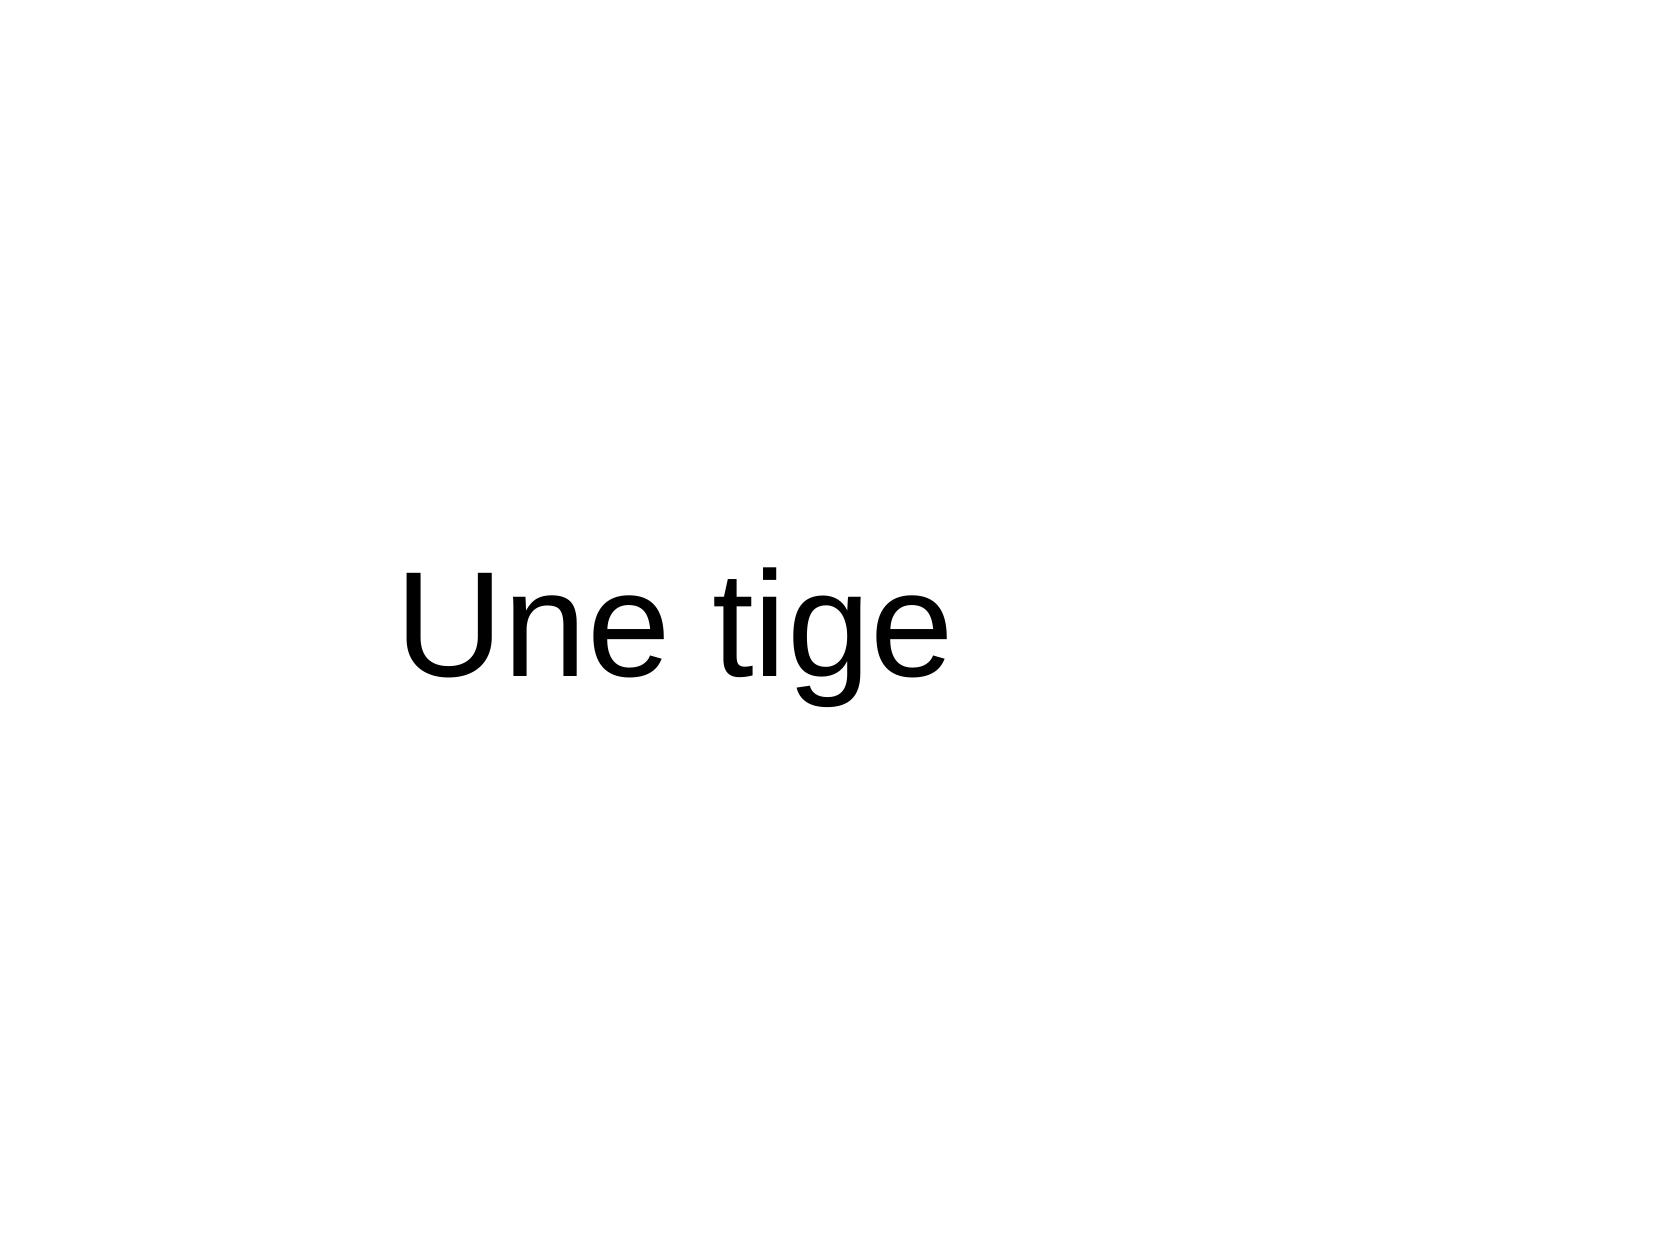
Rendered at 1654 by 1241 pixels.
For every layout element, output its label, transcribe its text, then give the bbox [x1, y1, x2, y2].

text_box Une tige [380, 533, 1279, 717]
